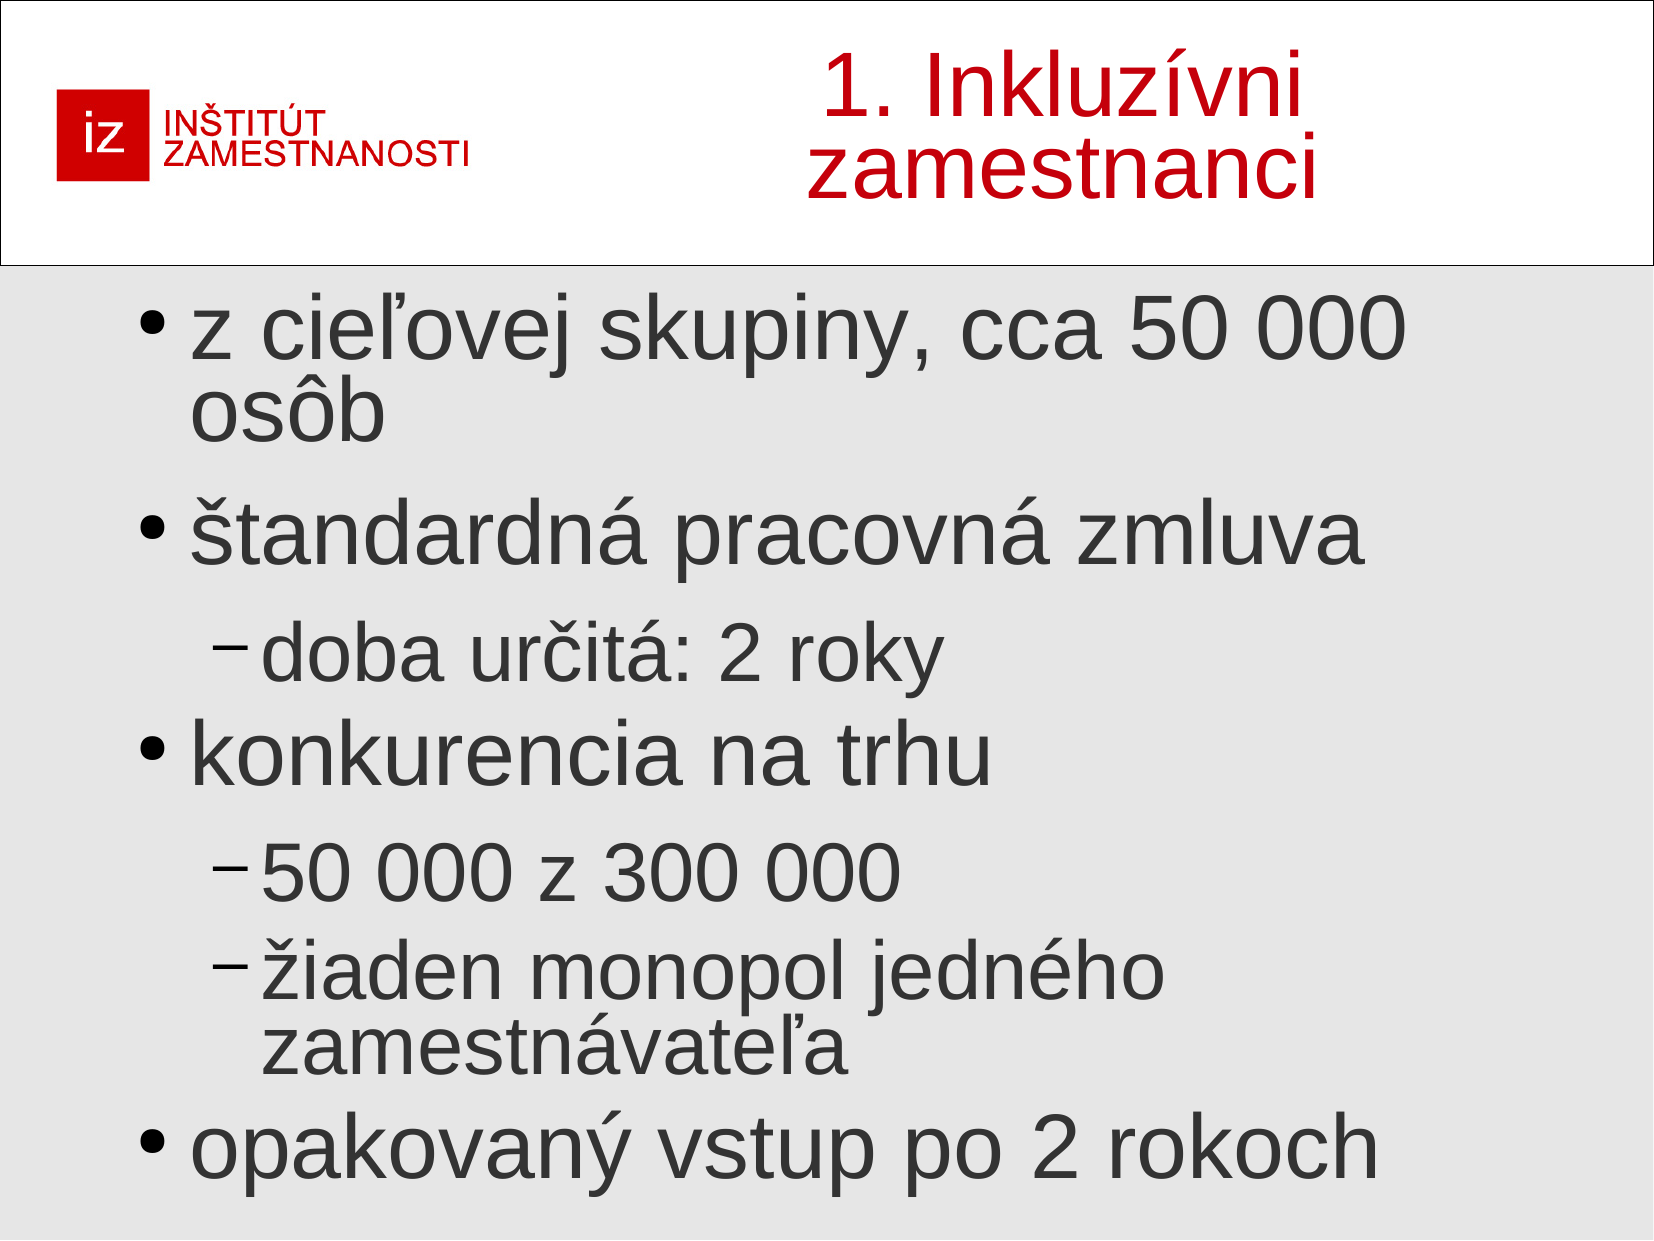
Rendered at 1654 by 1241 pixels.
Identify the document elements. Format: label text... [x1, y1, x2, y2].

title 1. Inkluzívni zamestnanci [561, 37, 1565, 229]
list z cieľovej skupiny, cca 50 000 osôb štandardná pracovná zmluva doba určitá: 2 roky konkurencia na trhu 50 000 z 300 000 žiaden monopol jedného zamestnávateľa opakovaný vstup po 2 rokoch [118, 294, 1531, 1216]
picture [5, 8, 518, 257]
